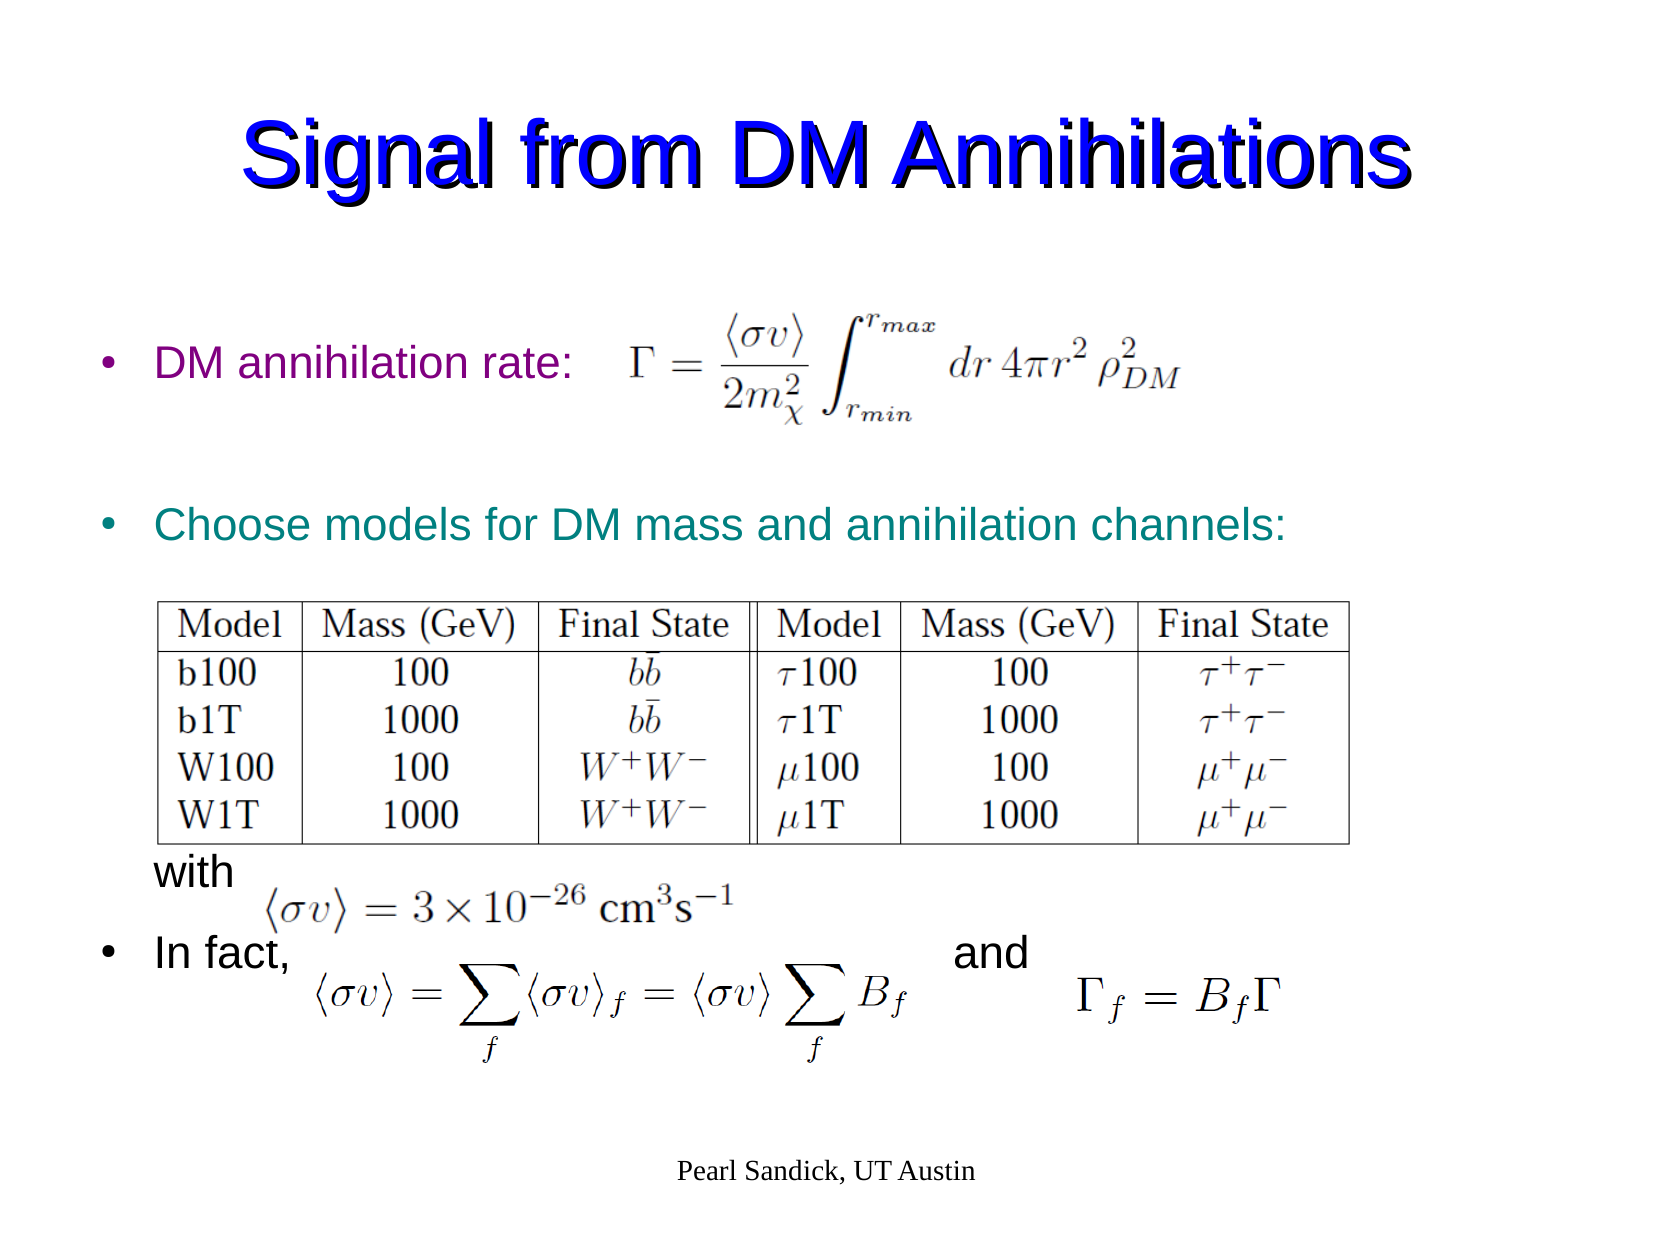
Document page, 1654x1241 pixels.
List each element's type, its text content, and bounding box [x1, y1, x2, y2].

picture [1073, 971, 1283, 1029]
list DM annihilation rate: Choose models for DM mass and annihilation channels: with In fact, and [82, 337, 1571, 1098]
picture [629, 307, 1184, 435]
picture [155, 601, 1353, 851]
title Signal from DM Annihilations [82, 49, 1571, 257]
picture [262, 879, 739, 941]
picture [309, 958, 913, 1068]
